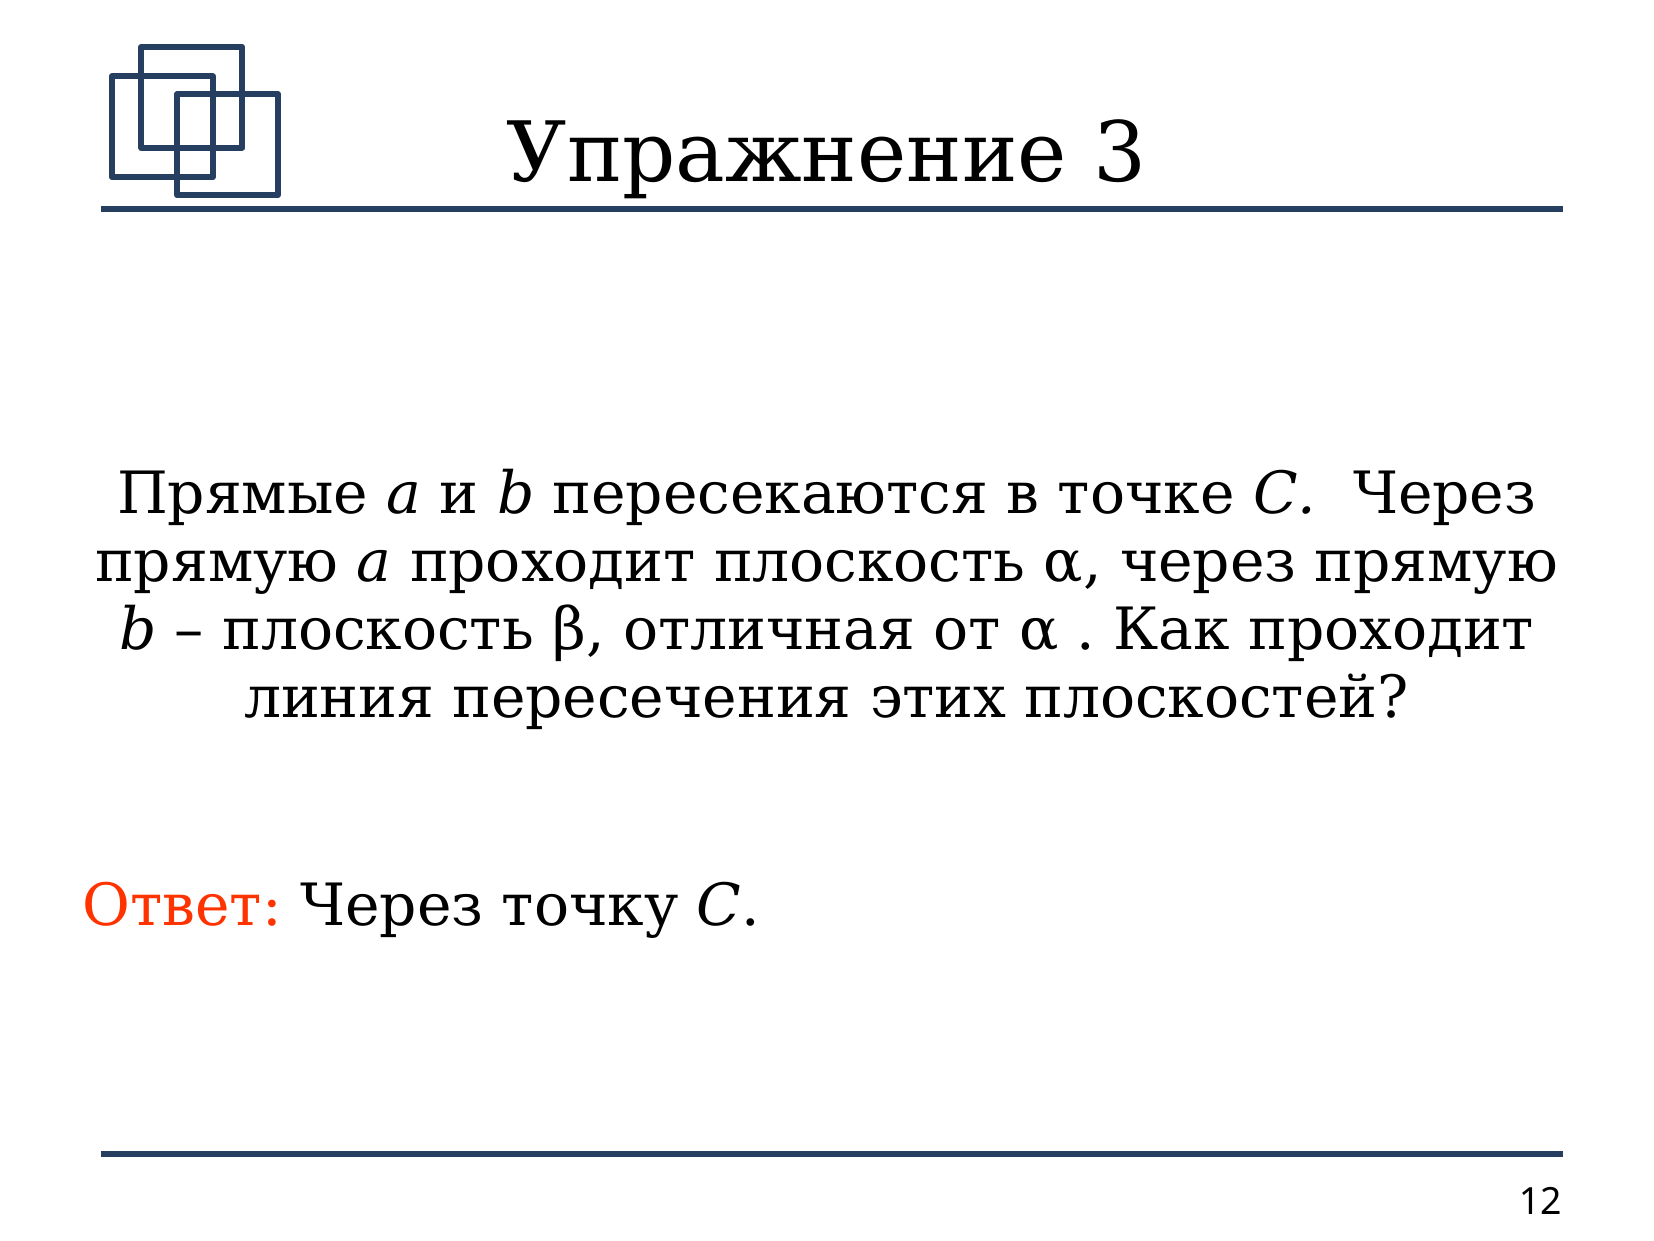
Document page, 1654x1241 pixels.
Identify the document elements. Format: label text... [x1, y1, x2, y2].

title Упражнение 3 [82, 49, 1571, 257]
subtitle Прямые a и b пересекаются в точке C. Через прямую a проходит плоскость α, через прямую b – плоскость β, отличная от α . Как проходит линия пересечения этих плоскостей? Ответ: Через точку C. [82, 290, 1571, 1109]
